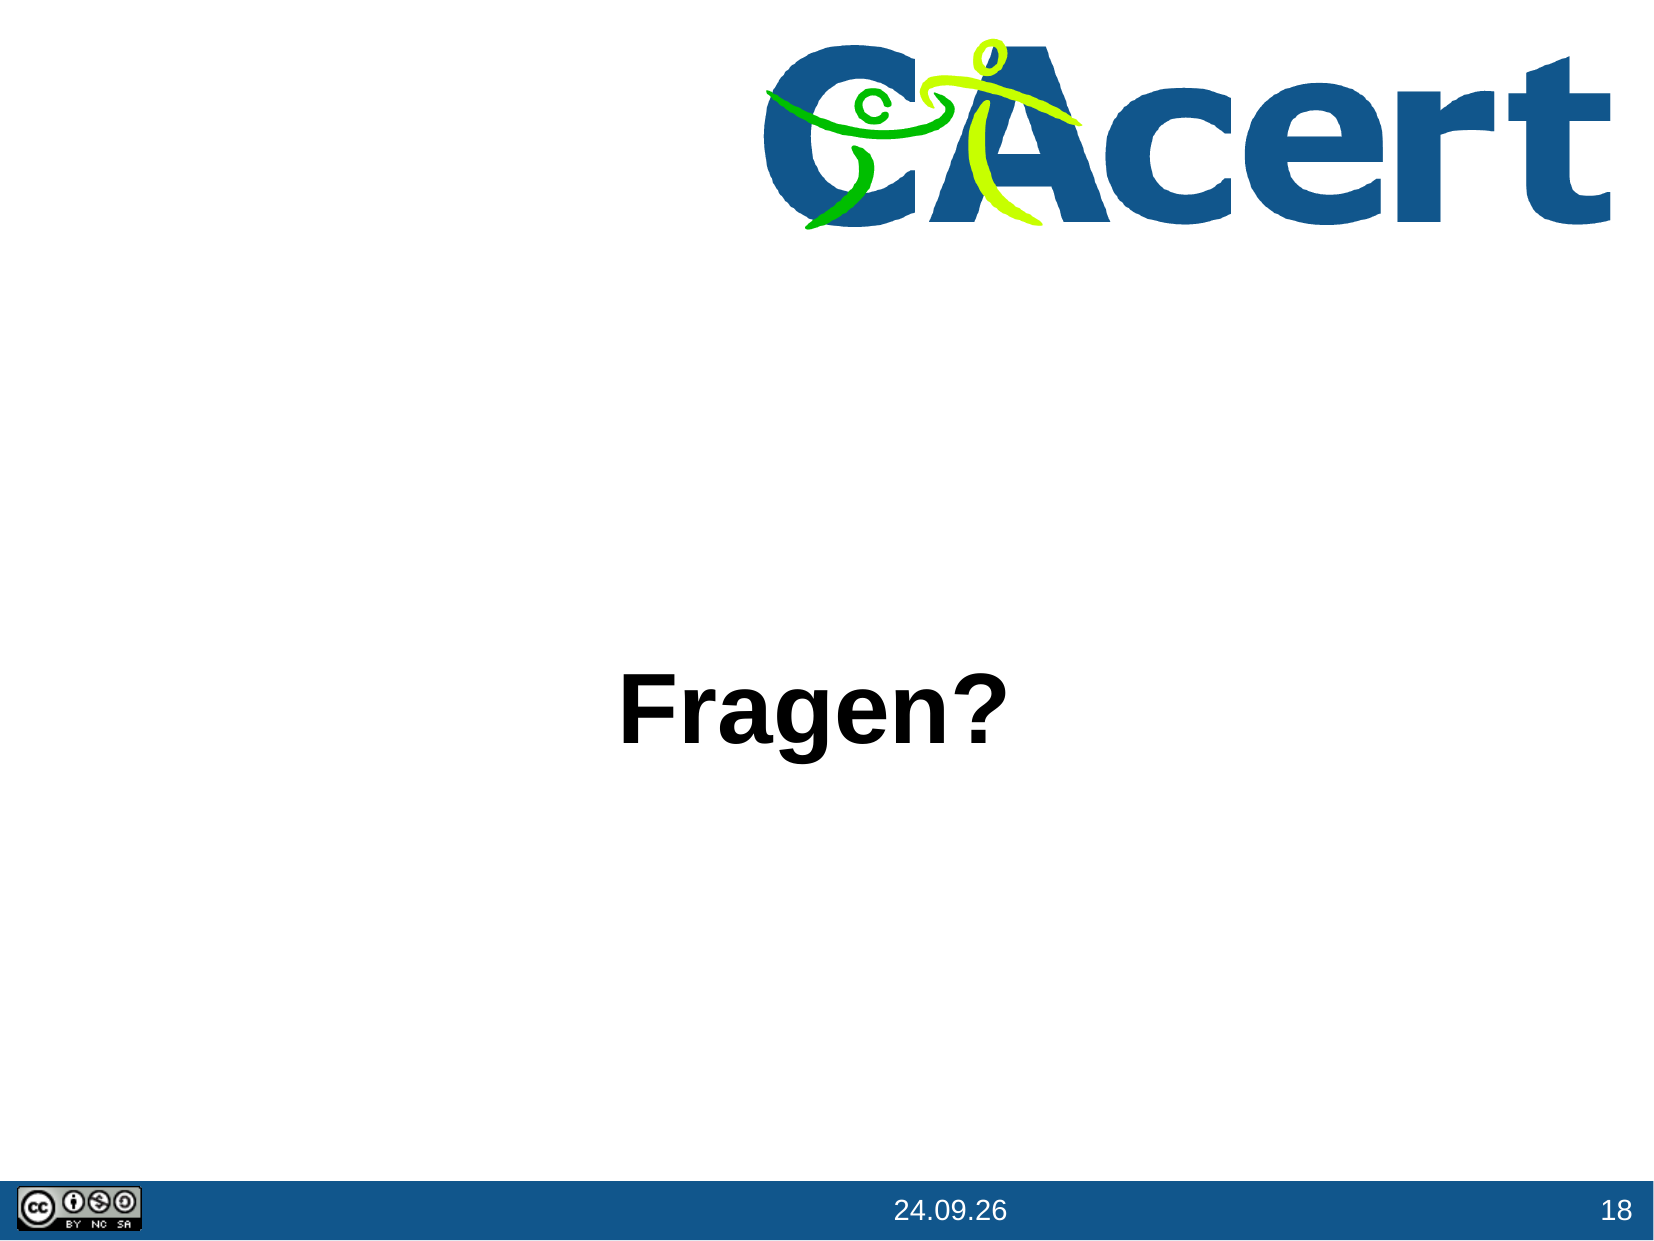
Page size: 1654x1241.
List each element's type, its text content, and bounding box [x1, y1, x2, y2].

picture [17, 1186, 142, 1231]
title Fragen? [70, 295, 1560, 1123]
picture [761, 35, 1613, 231]
